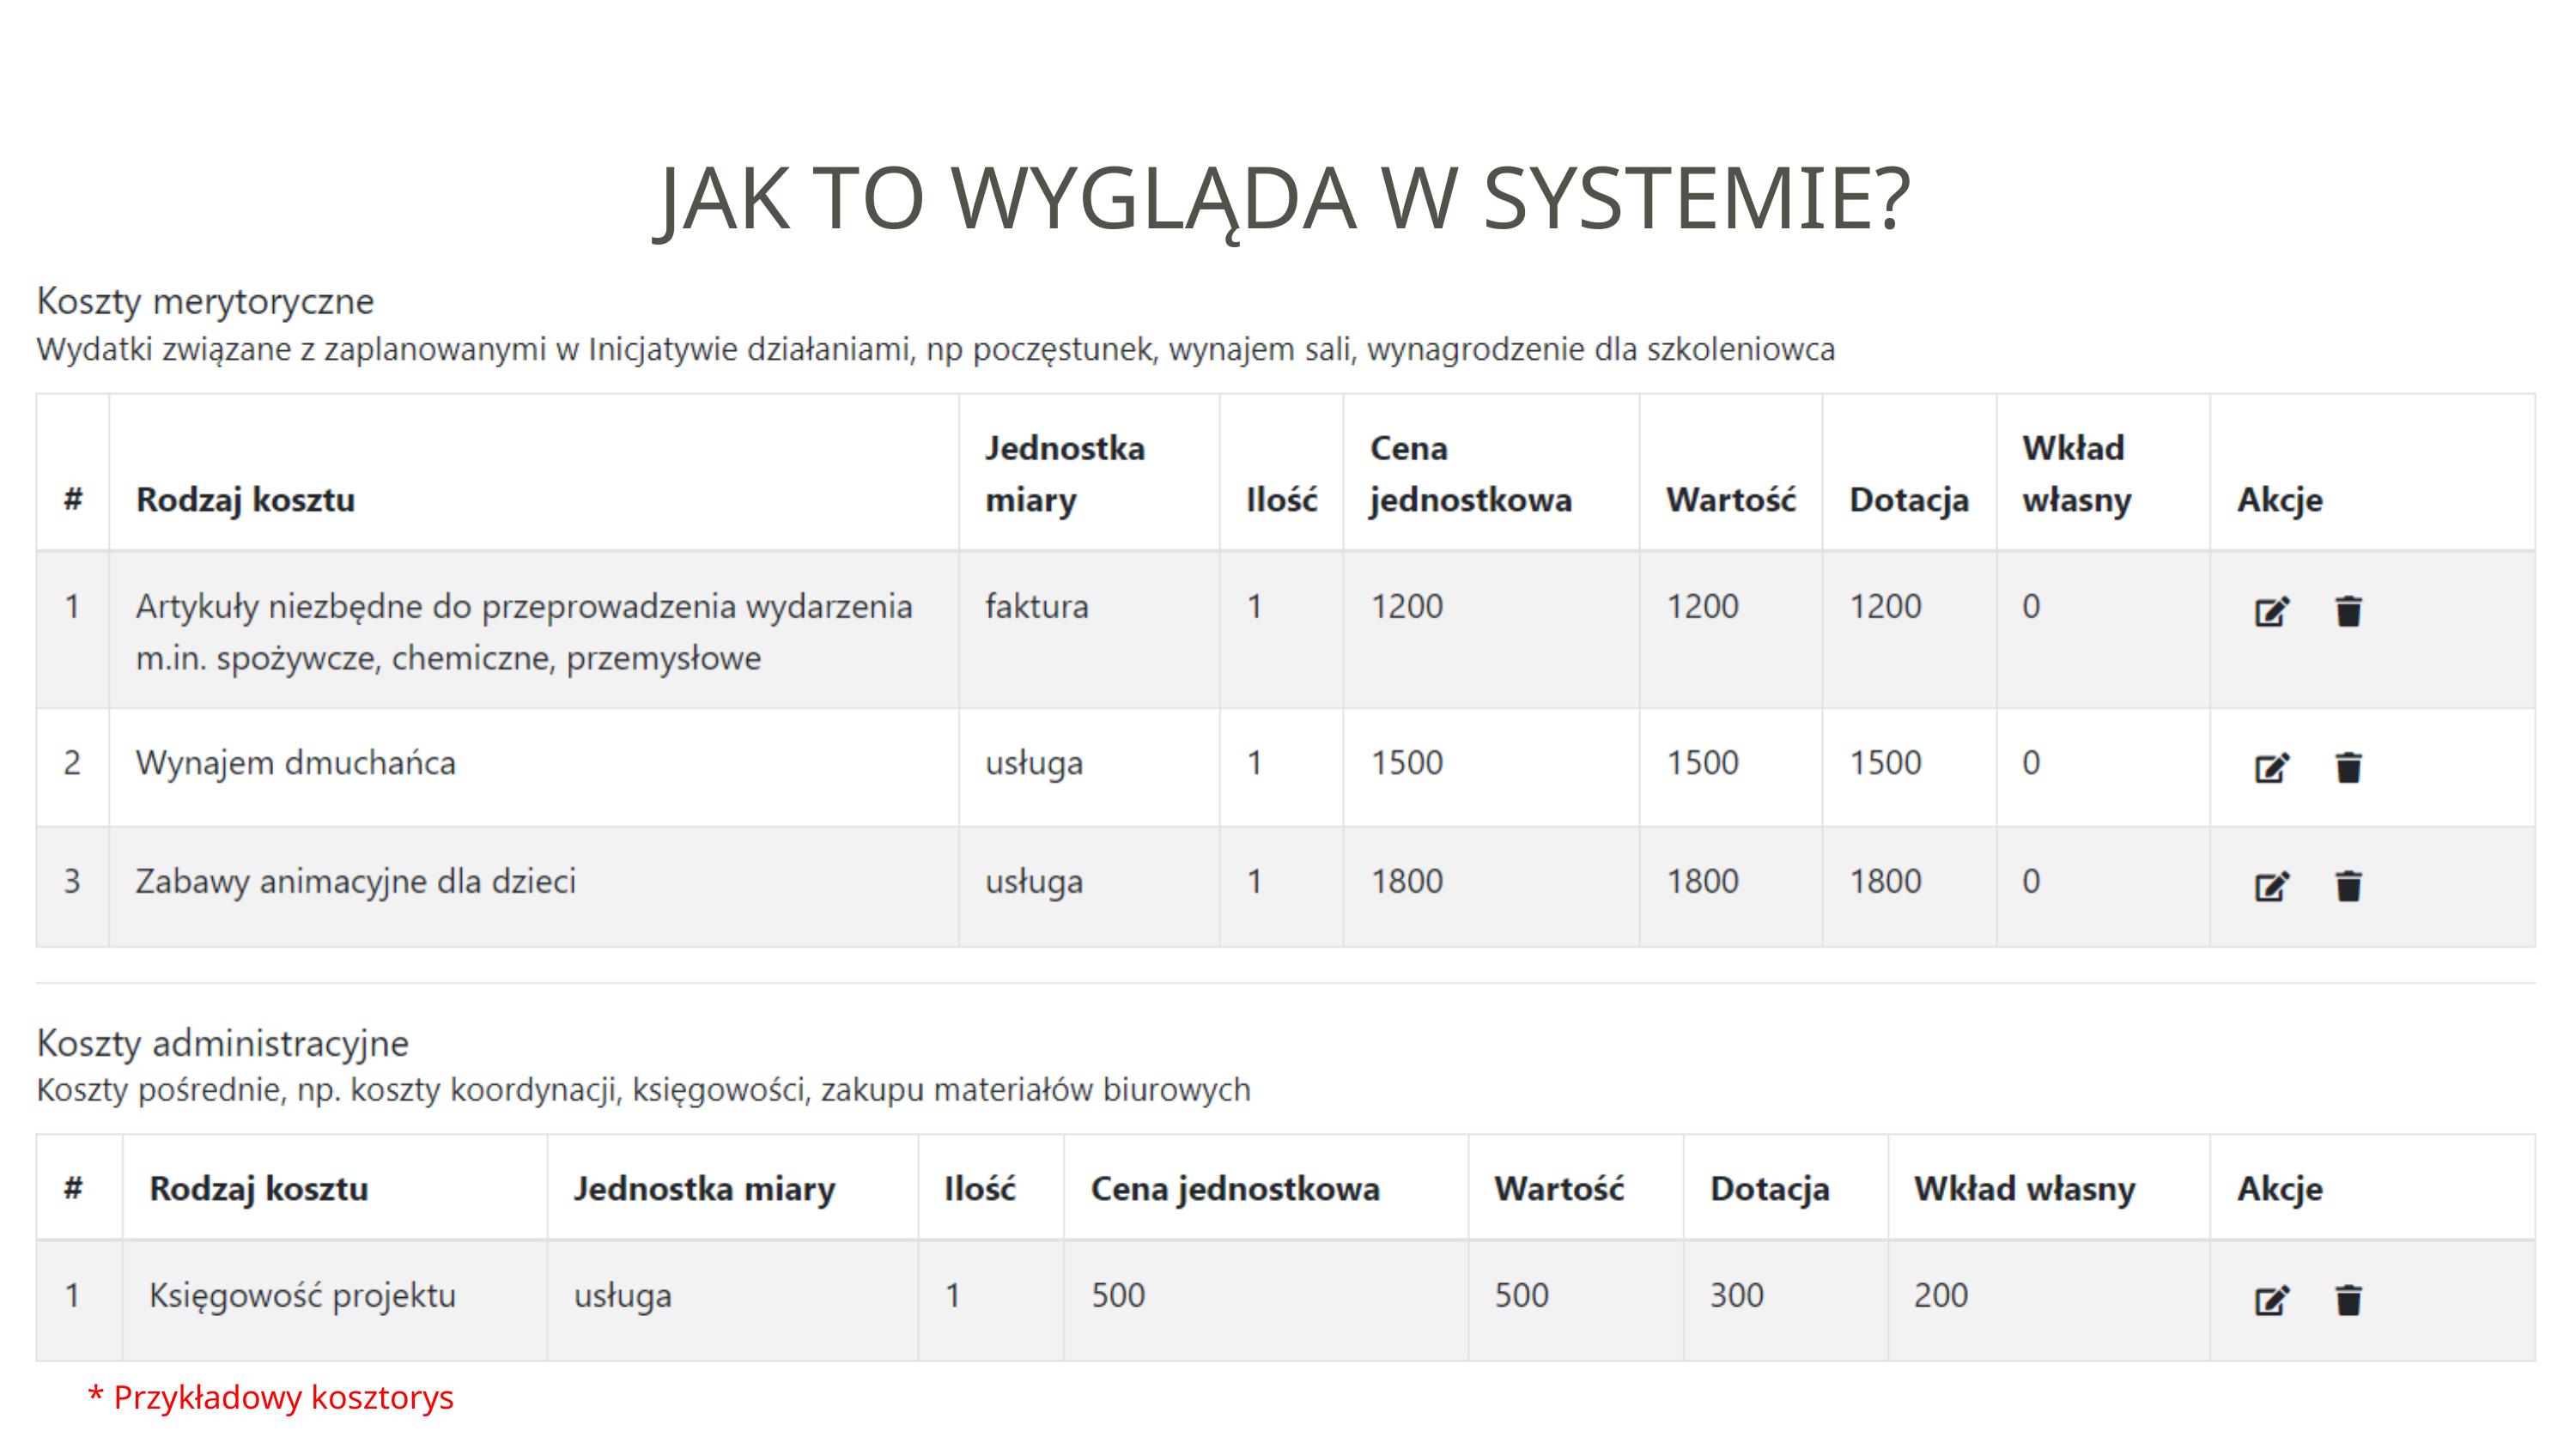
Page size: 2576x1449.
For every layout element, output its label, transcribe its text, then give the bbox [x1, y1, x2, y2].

text_box JAK TO WYGLĄDA W SYSTEMIE? [590, 136, 1984, 254]
text_box * Przykładowy kosztorys [74, 1370, 1363, 1423]
picture [34, 283, 2542, 1367]
